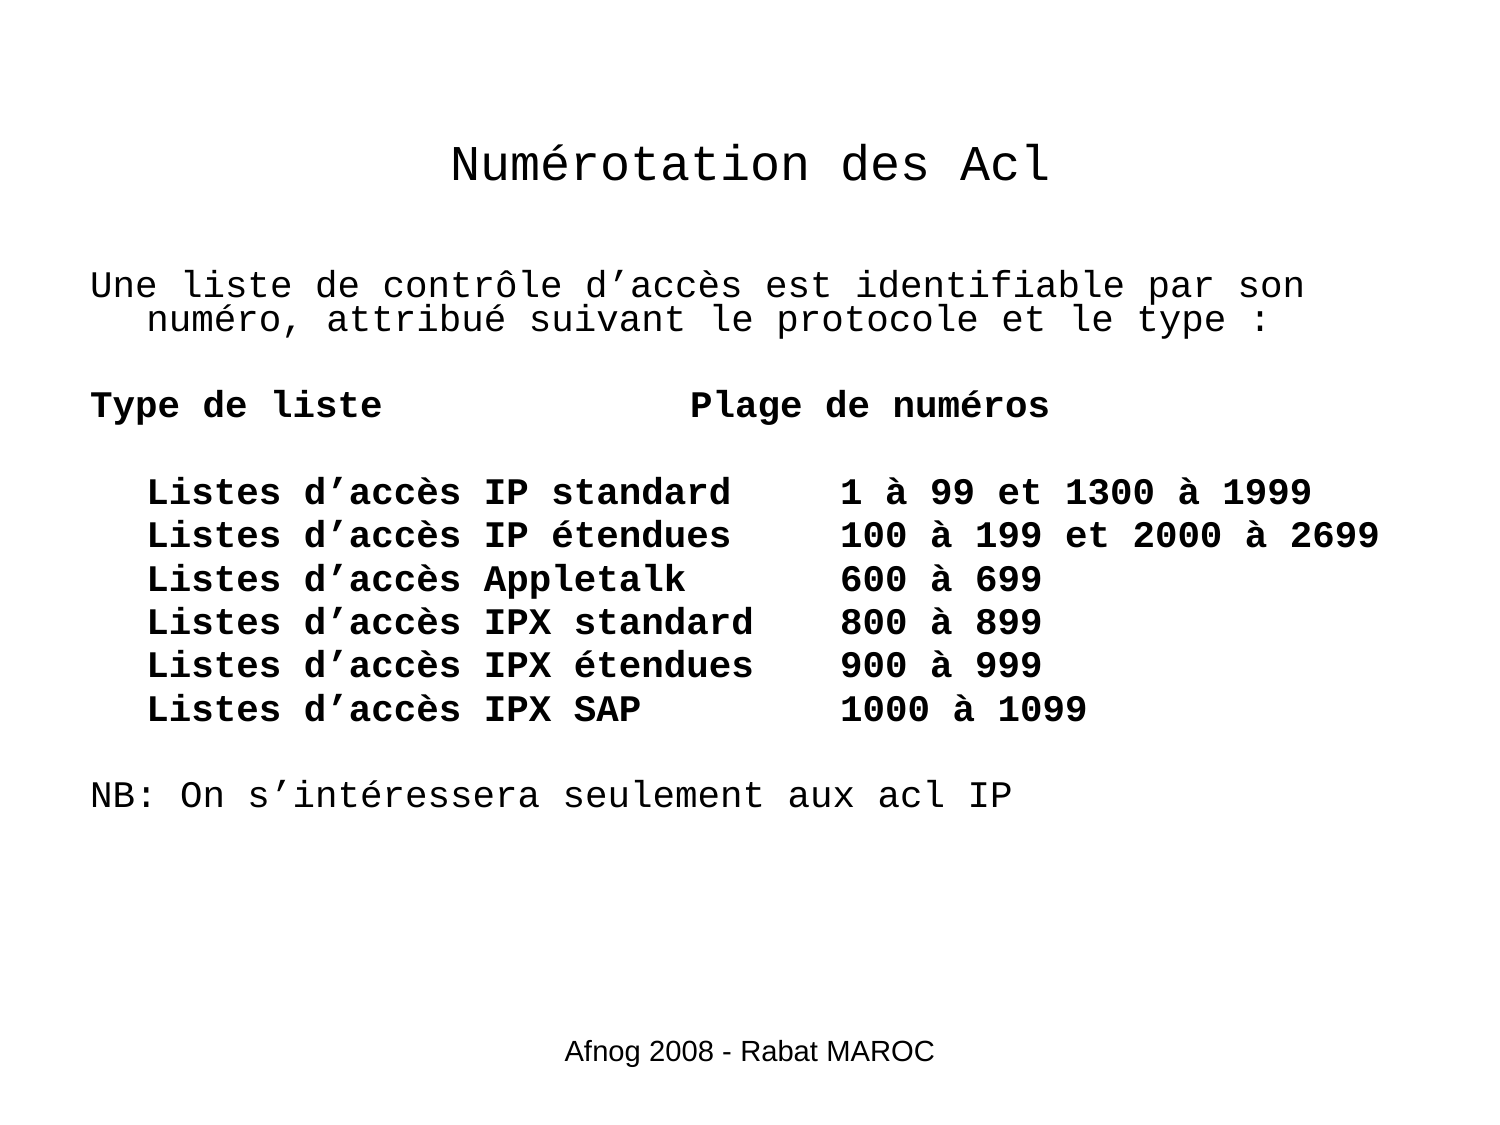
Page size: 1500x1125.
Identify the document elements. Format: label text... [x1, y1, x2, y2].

title Numérotation des Acl [75, 45, 1426, 233]
list Une liste de contrôle d’accès est identifiable par son numéro, attribué suivant le protocole et le type : Type de liste Plage de numéros Listes d’accès IP standard 1 à 99 et 1300 à 1999 Listes d’accès IP étendues 100 à 199 et 2000 à 2699 Listes d’accès Appletalk 600 à 699 Listes d’accès IPX standard 800 à 899 Listes d’accès IPX étendues 900 à 999 Listes d’accès IPX SAP 1000 à 1099 NB: On s’intéressera seulement aux acl IP [75, 262, 1426, 1006]
text_box Afnog 2008 - Rabat MAROC [512, 1024, 988, 1103]
